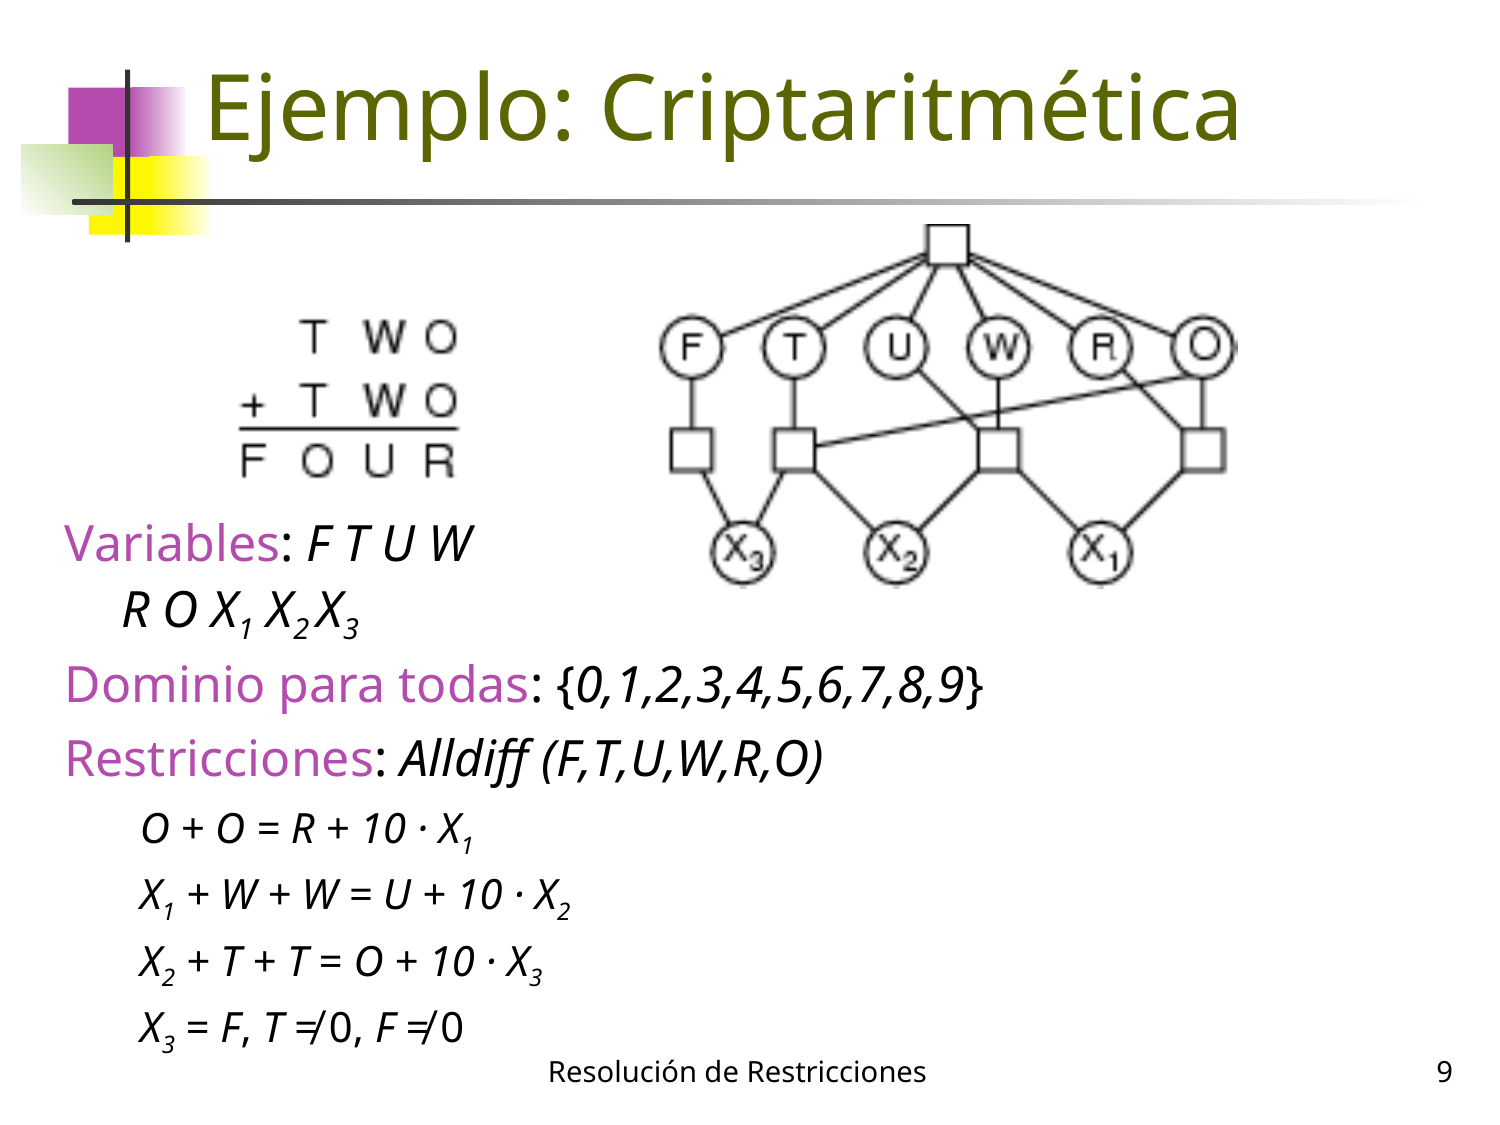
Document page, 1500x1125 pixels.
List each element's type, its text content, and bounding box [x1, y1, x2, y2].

picture [237, 224, 1238, 504]
title Ejemplo: Criptaritmética [188, 35, 1468, 175]
list Variables: F T U W R O X1 X2 X3 Dominio para todas: {0,1,2,3,4,5,6,7,8,9} Restricciones: Alldiff (F,T,U,W,R,O) O + O = R + 10 · X1 X1 + W + W = U + 10 · X2 X2 + T + T = O + 10 · X3 X3 = F, T ≠ 0, F ≠ 0 [50, 504, 1457, 1089]
